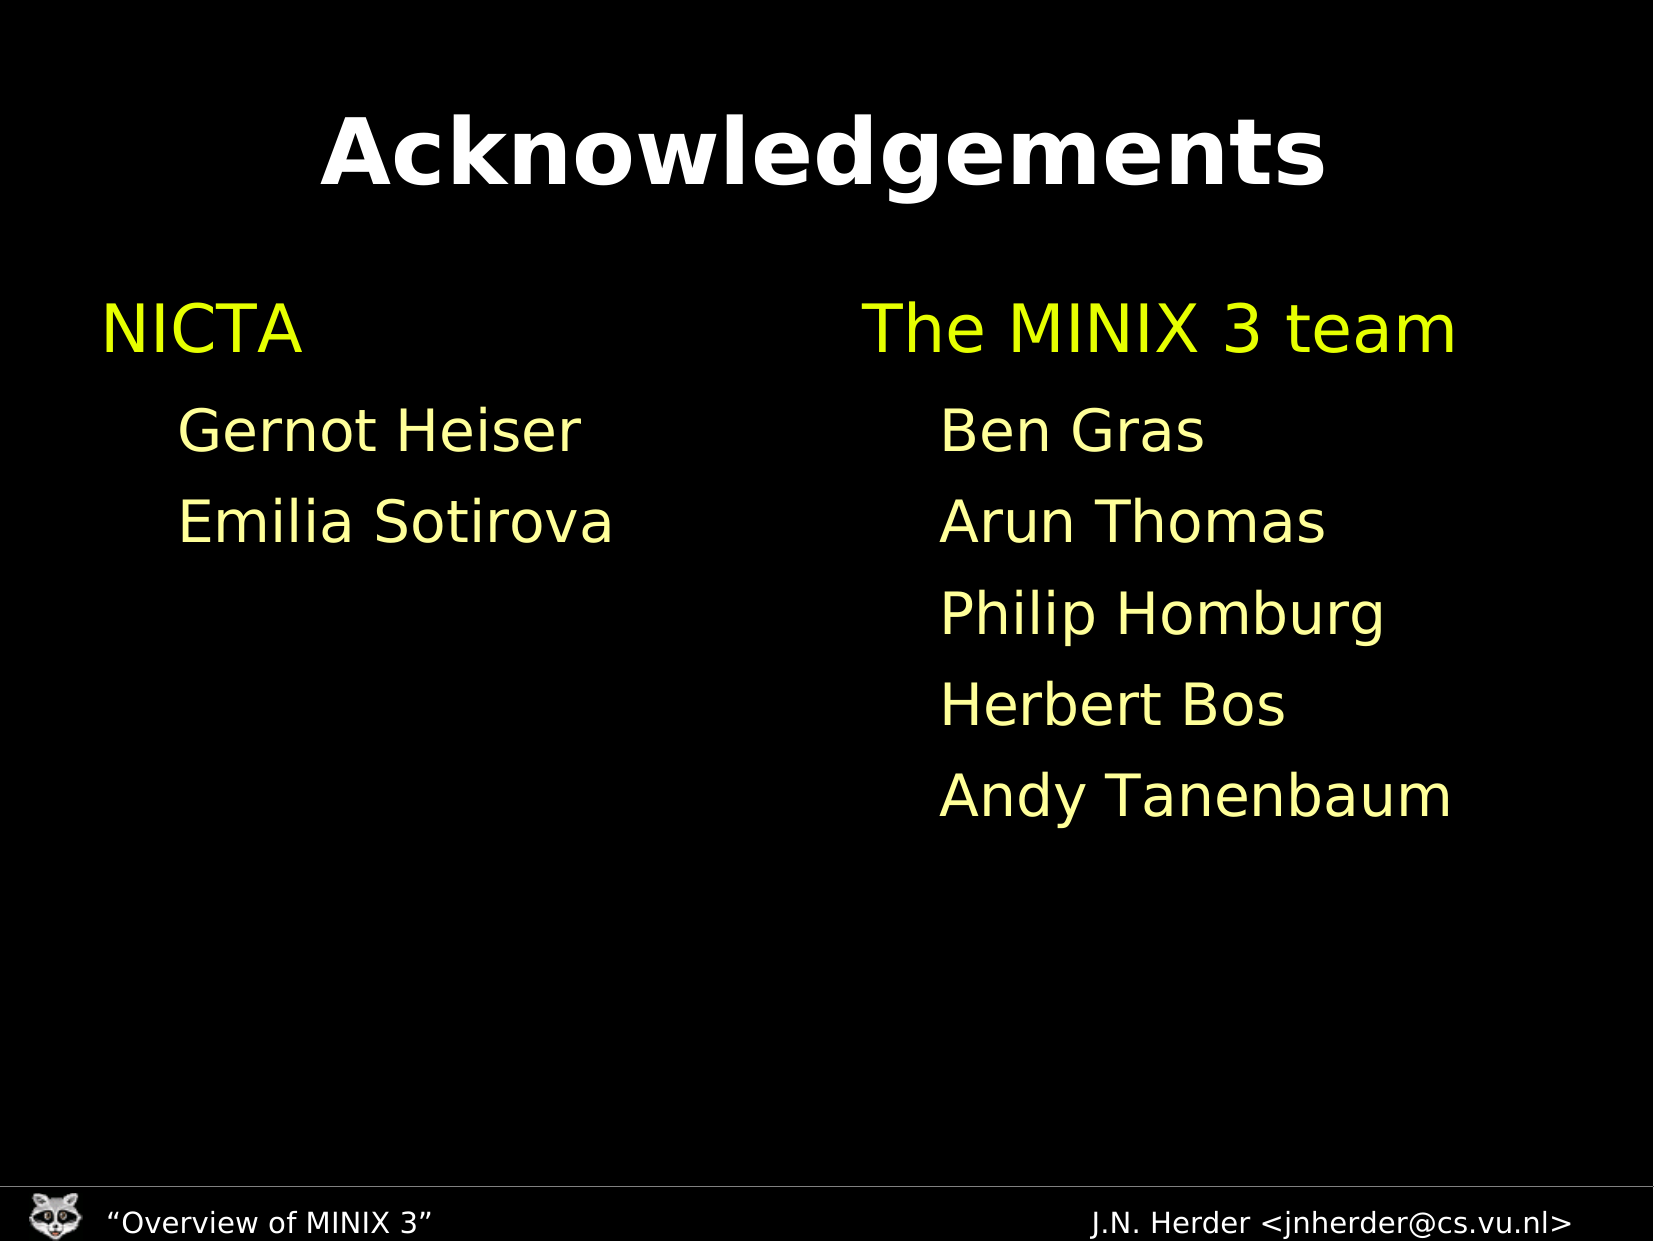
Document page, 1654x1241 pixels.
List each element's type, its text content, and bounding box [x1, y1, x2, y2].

list NICTA Gernot Heiser Emilia Sotirova [82, 290, 809, 1109]
title Acknowledgements [75, 43, 1576, 263]
picture [29, 1193, 83, 1241]
list The MINIX 3 team Ben Gras Arun Thomas Philip Homburg Herbert Bos Andy Tanenbaum [844, 290, 1571, 1109]
